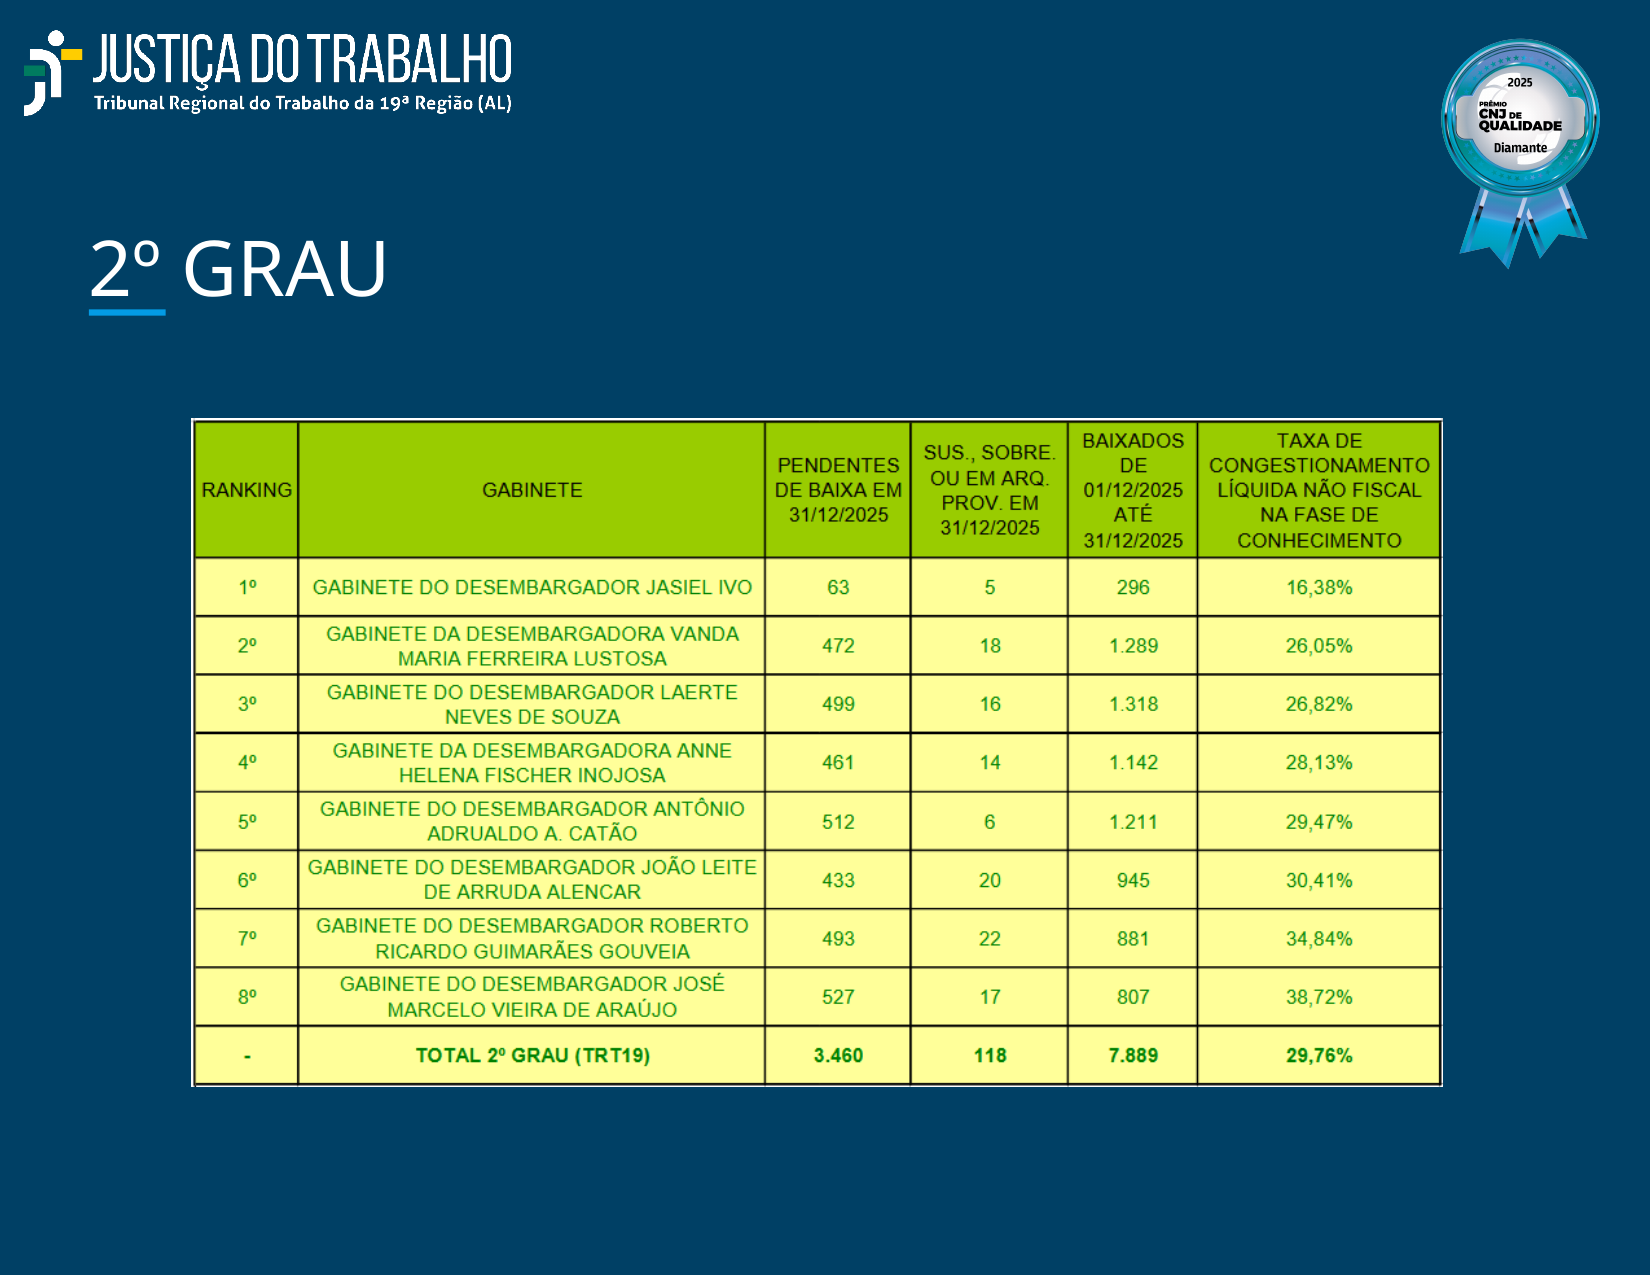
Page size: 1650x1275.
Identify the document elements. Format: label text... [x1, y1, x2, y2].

picture [191, 418, 1443, 1087]
title 2º GRAU [70, 167, 796, 331]
picture [24, 30, 511, 116]
picture [1440, 37, 1601, 271]
